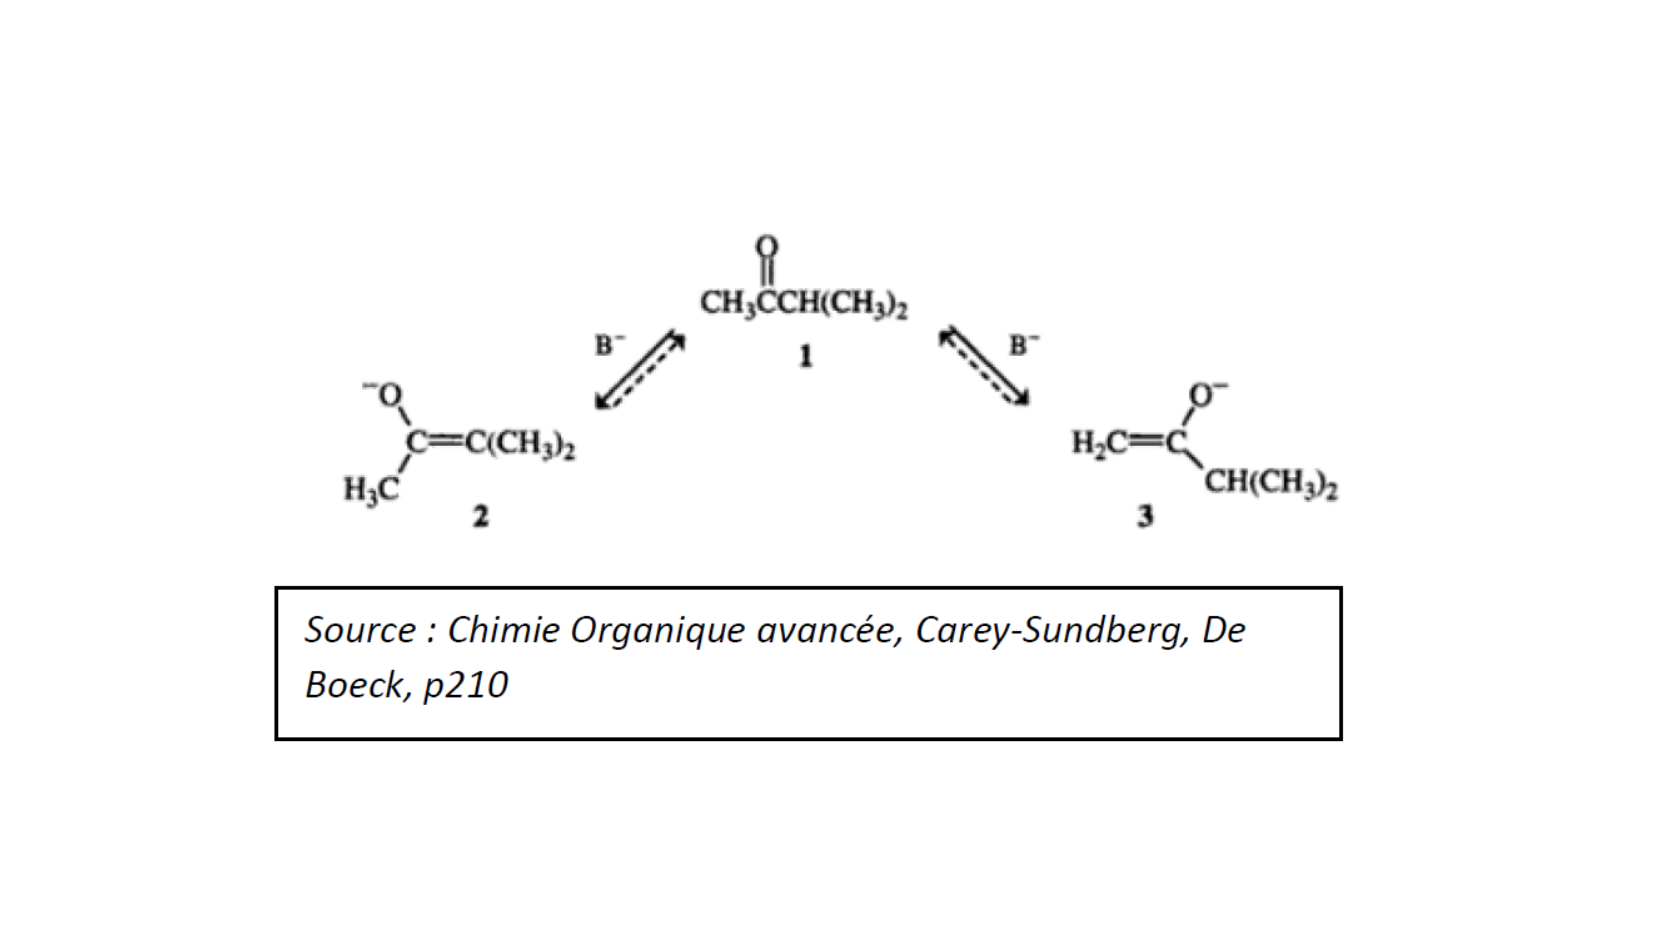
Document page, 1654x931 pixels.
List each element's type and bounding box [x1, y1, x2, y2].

picture [192, 197, 1472, 755]
